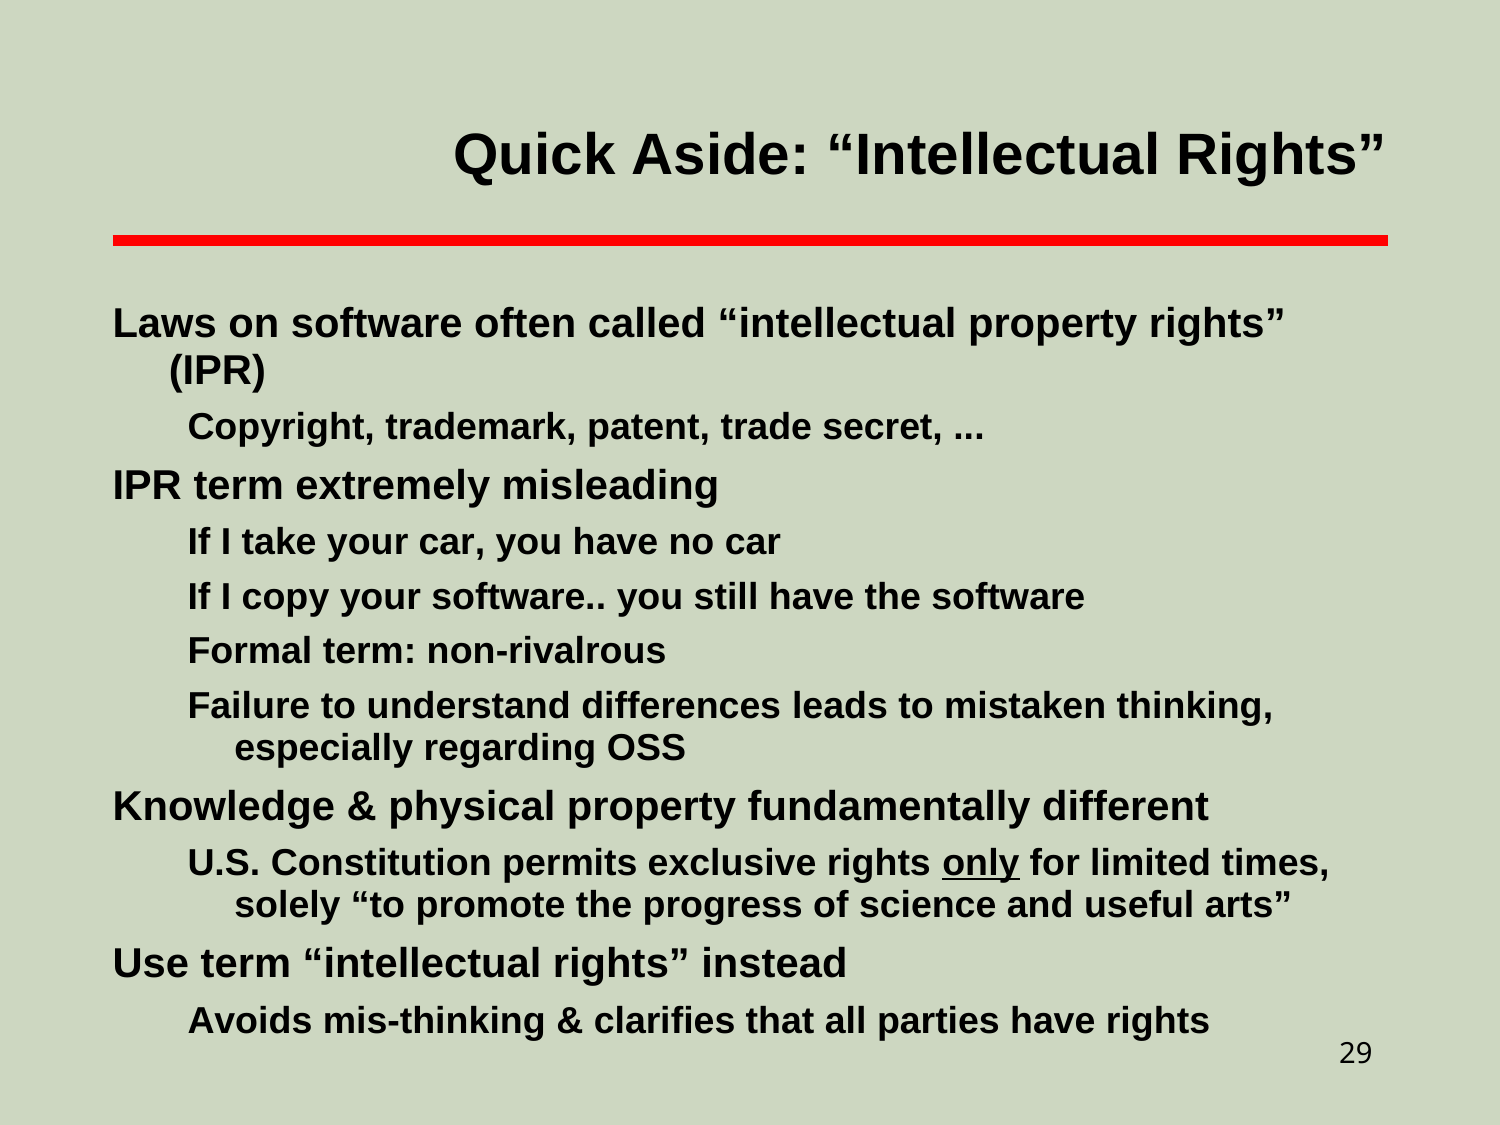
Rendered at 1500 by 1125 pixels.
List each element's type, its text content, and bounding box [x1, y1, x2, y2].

list Laws on software often called “intellectual property rights” (IPR) Copyright, trademark, patent, trade secret, ... IPR term extremely misleading If I take your car, you have no car If I copy your software.. you still have the software Formal term: non-rivalrous Failure to understand differences leads to mistaken thinking, especially regarding OSS Knowledge & physical property fundamentally different U.S. Constitution permits exclusive rights only for limited times, solely “to promote the progress of science and useful arts” Use term “intellectual rights” instead Avoids mis-thinking & clarifies that all parties have rights [112, 299, 1388, 1084]
title Quick Aside: “Intellectual Rights” [337, 93, 1388, 217]
